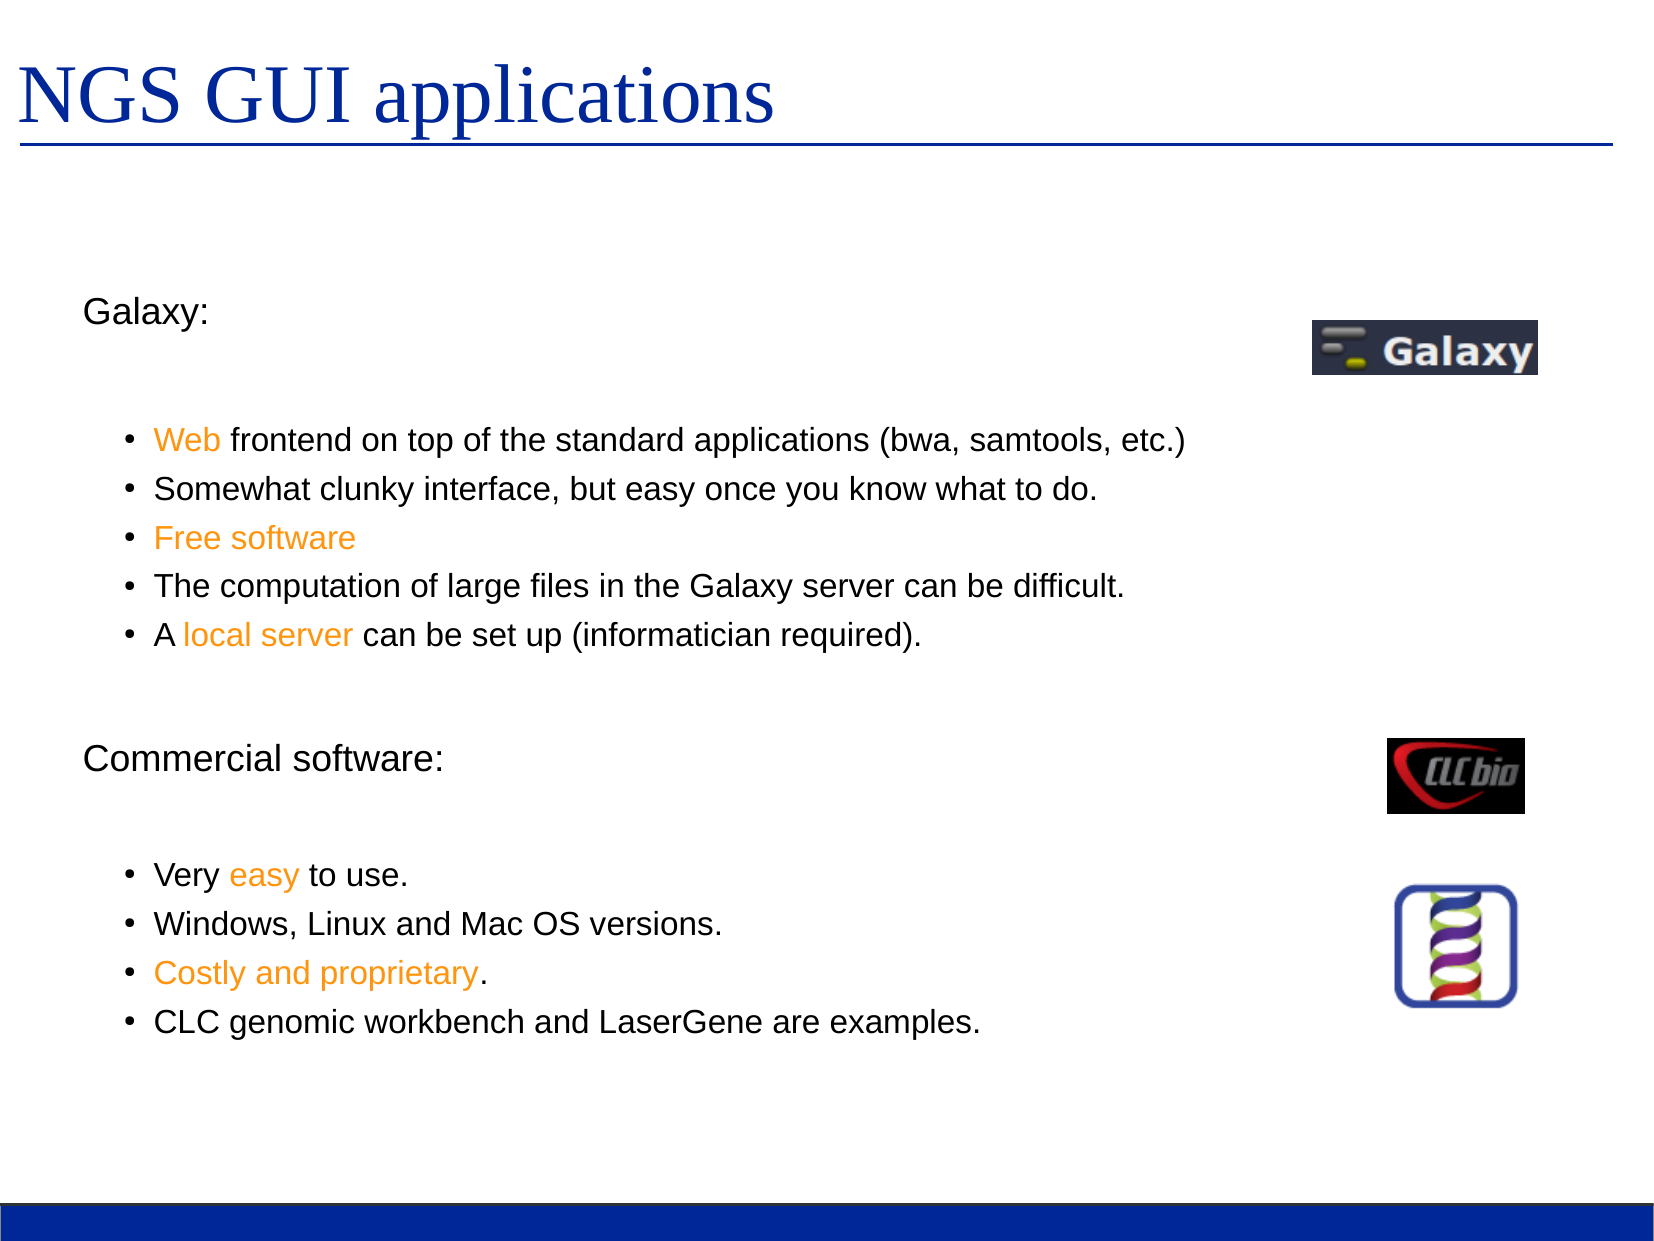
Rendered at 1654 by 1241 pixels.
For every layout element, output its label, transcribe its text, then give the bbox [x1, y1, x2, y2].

list Galaxy: Web frontend on top of the standard applications (bwa, samtools, etc.) Somewhat clunky interface, but easy once you know what to do. Free software The computation of large files in the Galaxy server can be difficult. A local server can be set up (informatician required). Commercial software: Very easy to use. Windows, Linux and Mac OS versions. Costly and proprietary. CLC genomic workbench and LaserGene are examples. [82, 290, 1571, 1109]
picture [1387, 738, 1525, 814]
title NGS GUI applications [17, 0, 1589, 198]
picture [1312, 320, 1538, 376]
picture [1387, 876, 1522, 1013]
